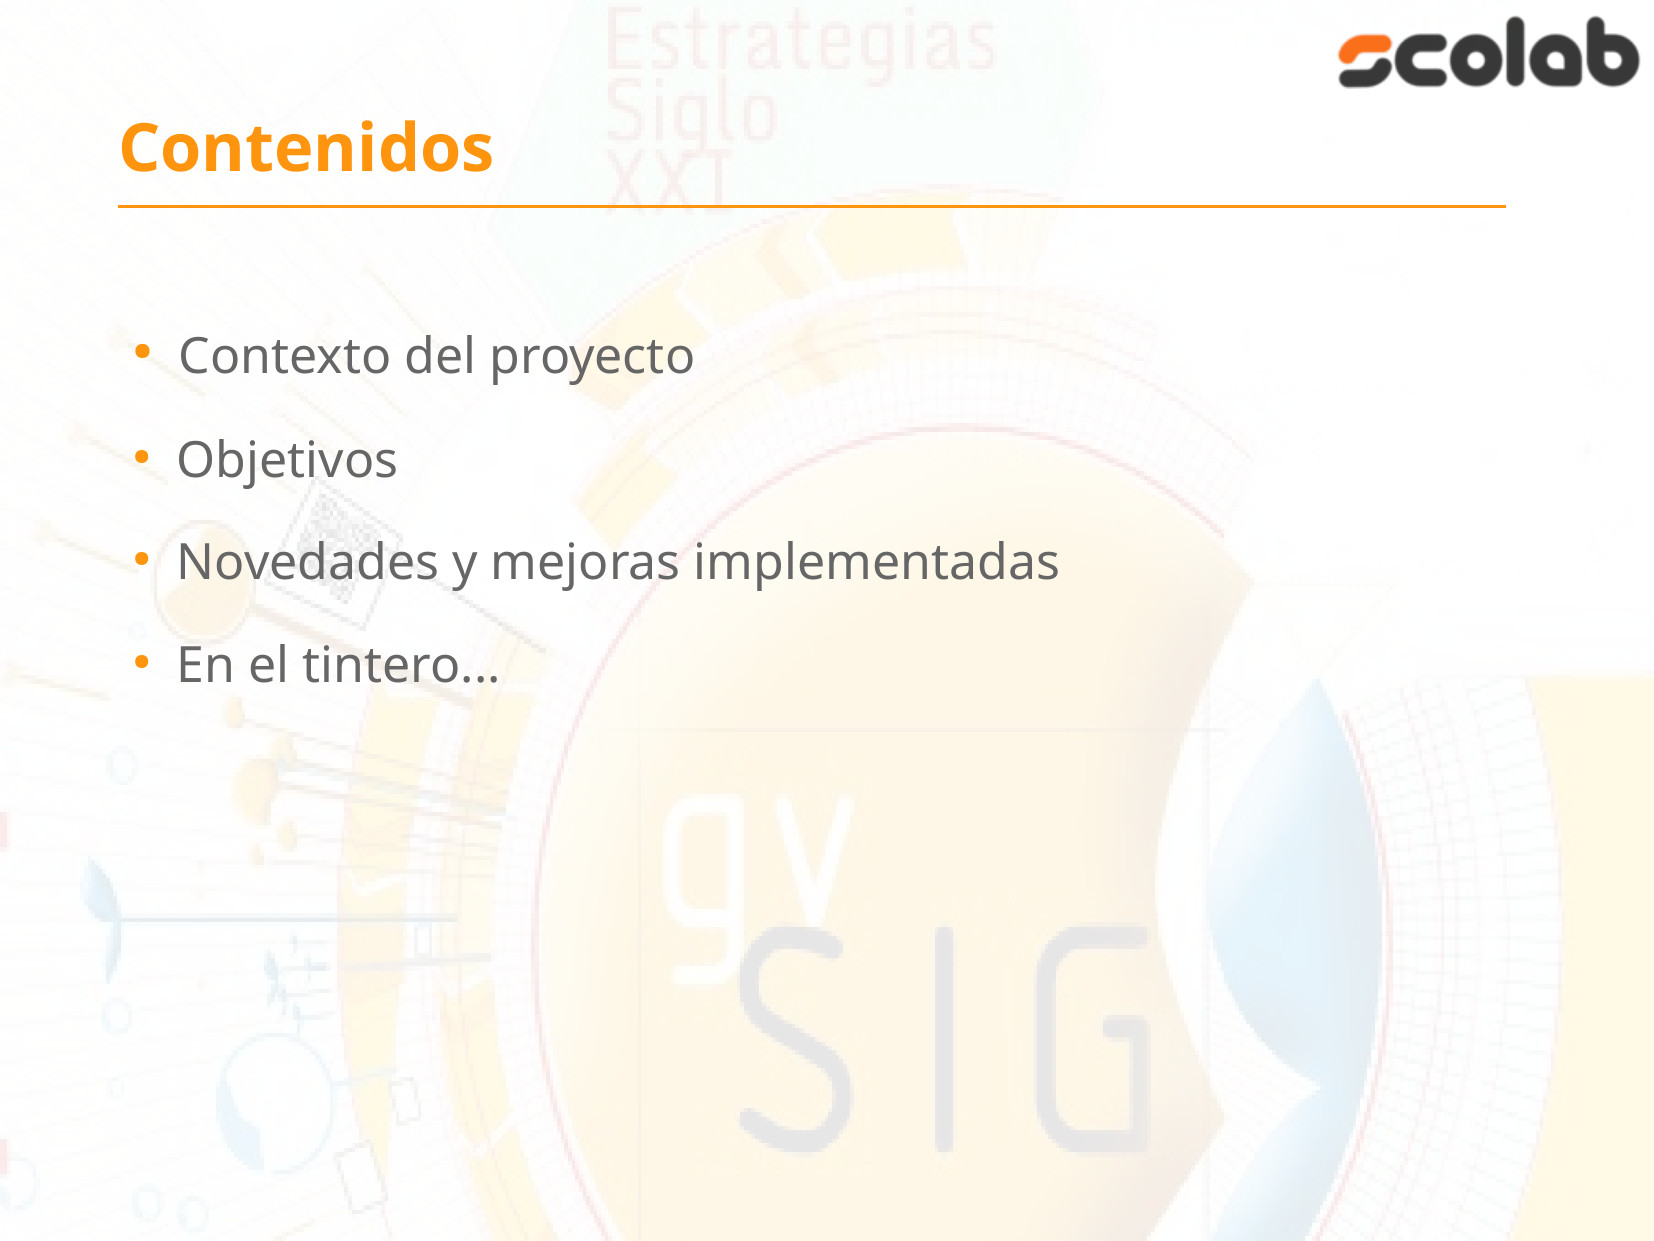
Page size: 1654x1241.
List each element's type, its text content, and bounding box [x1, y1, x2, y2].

text_box Contexto del proyecto Objetivos Novedades y mejoras implementadas En el tintero... [118, 271, 1506, 1040]
picture [0, 0, 1654, 1241]
title Contenidos [118, 96, 1607, 195]
